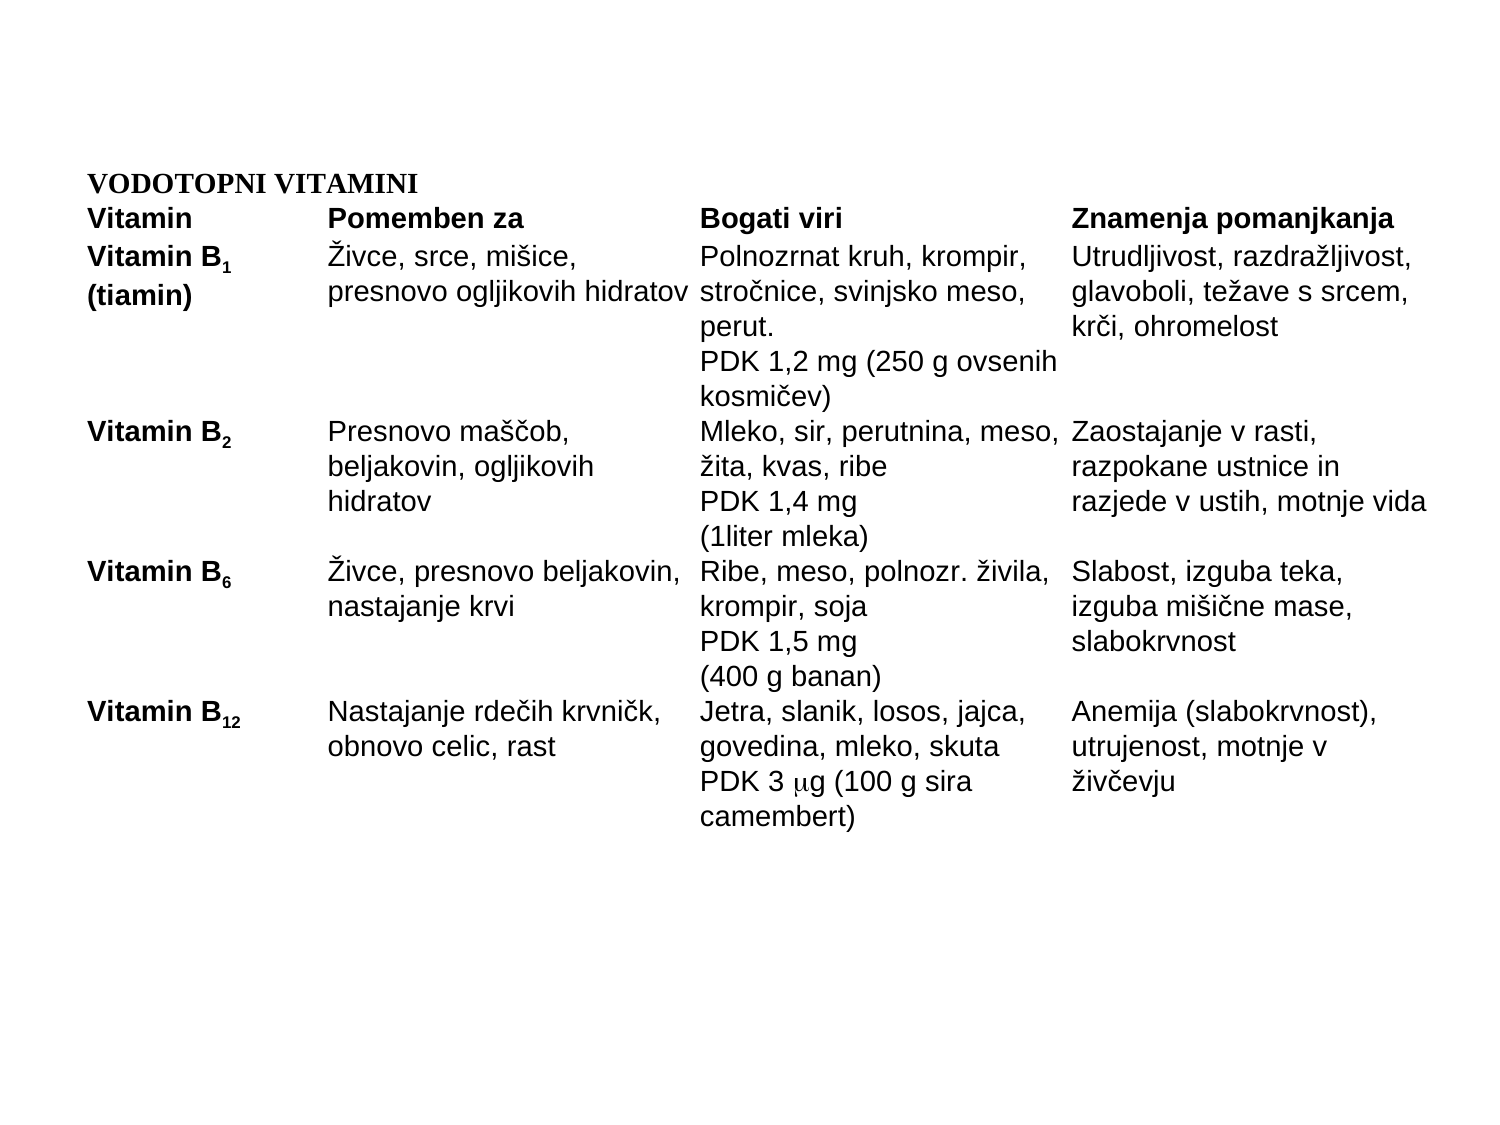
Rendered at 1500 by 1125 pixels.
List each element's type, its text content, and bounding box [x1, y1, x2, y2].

table_header VODOTOPNI VITAMINI [82, 129, 1441, 199]
table_cell Vitamin B6 [82, 552, 323, 692]
table_cell Vitamin B1 (tiamin) [82, 237, 323, 412]
table_cell Živce, srce, mišice, presnovo ogljikovih hidratov [323, 237, 695, 412]
table_cell Pomemben za [323, 199, 695, 237]
table_cell Zaostajanje v rasti, razpokane ustnice in razjede v ustih, motnje vida [1067, 412, 1441, 552]
table_cell Anemija (slabokrvnost), utrujenost, motnje v živčevju [1067, 692, 1441, 832]
table_cell Vitamin [82, 199, 323, 237]
table_cell Presnovo maščob, beljakovin, ogljikovih hidratov [323, 412, 695, 552]
table_cell Vitamin B12 [82, 692, 323, 832]
table_cell Slabost, izguba teka, izguba mišične mase, slabokrvnost [1067, 552, 1441, 692]
table_cell Živce, presnovo beljakovin, nastajanje krvi [323, 552, 695, 692]
table_cell Ribe, meso, polnozr. živila, krompir, soja PDK 1,5 mg (400 g banan) [695, 552, 1067, 692]
table_cell Bogati viri [695, 199, 1067, 237]
table_cell Mleko, sir, perutnina, meso, žita, kvas, ribe PDK 1,4 mg (1liter mleka) [695, 412, 1067, 552]
table_cell Nastajanje rdečih krvničk, obnovo celic, rast [323, 692, 695, 832]
table_cell Polnozrnat kruh, krompir, stročnice, svinjsko meso, perut. PDK 1,2 mg (250 g ovsenih kosmičev) [695, 237, 1067, 412]
table_cell Vitamin B2 [82, 412, 323, 552]
table_cell Jetra, slanik, losos, jajca, govedina, mleko, skuta PDK 3 g (100 g sira camembert) [695, 692, 1067, 832]
table_cell Znamenja pomanjkanja [1067, 199, 1441, 237]
table_cell Utrudljivost, razdražljivost, glavoboli, težave s srcem, krči, ohromelost [1067, 237, 1441, 412]
